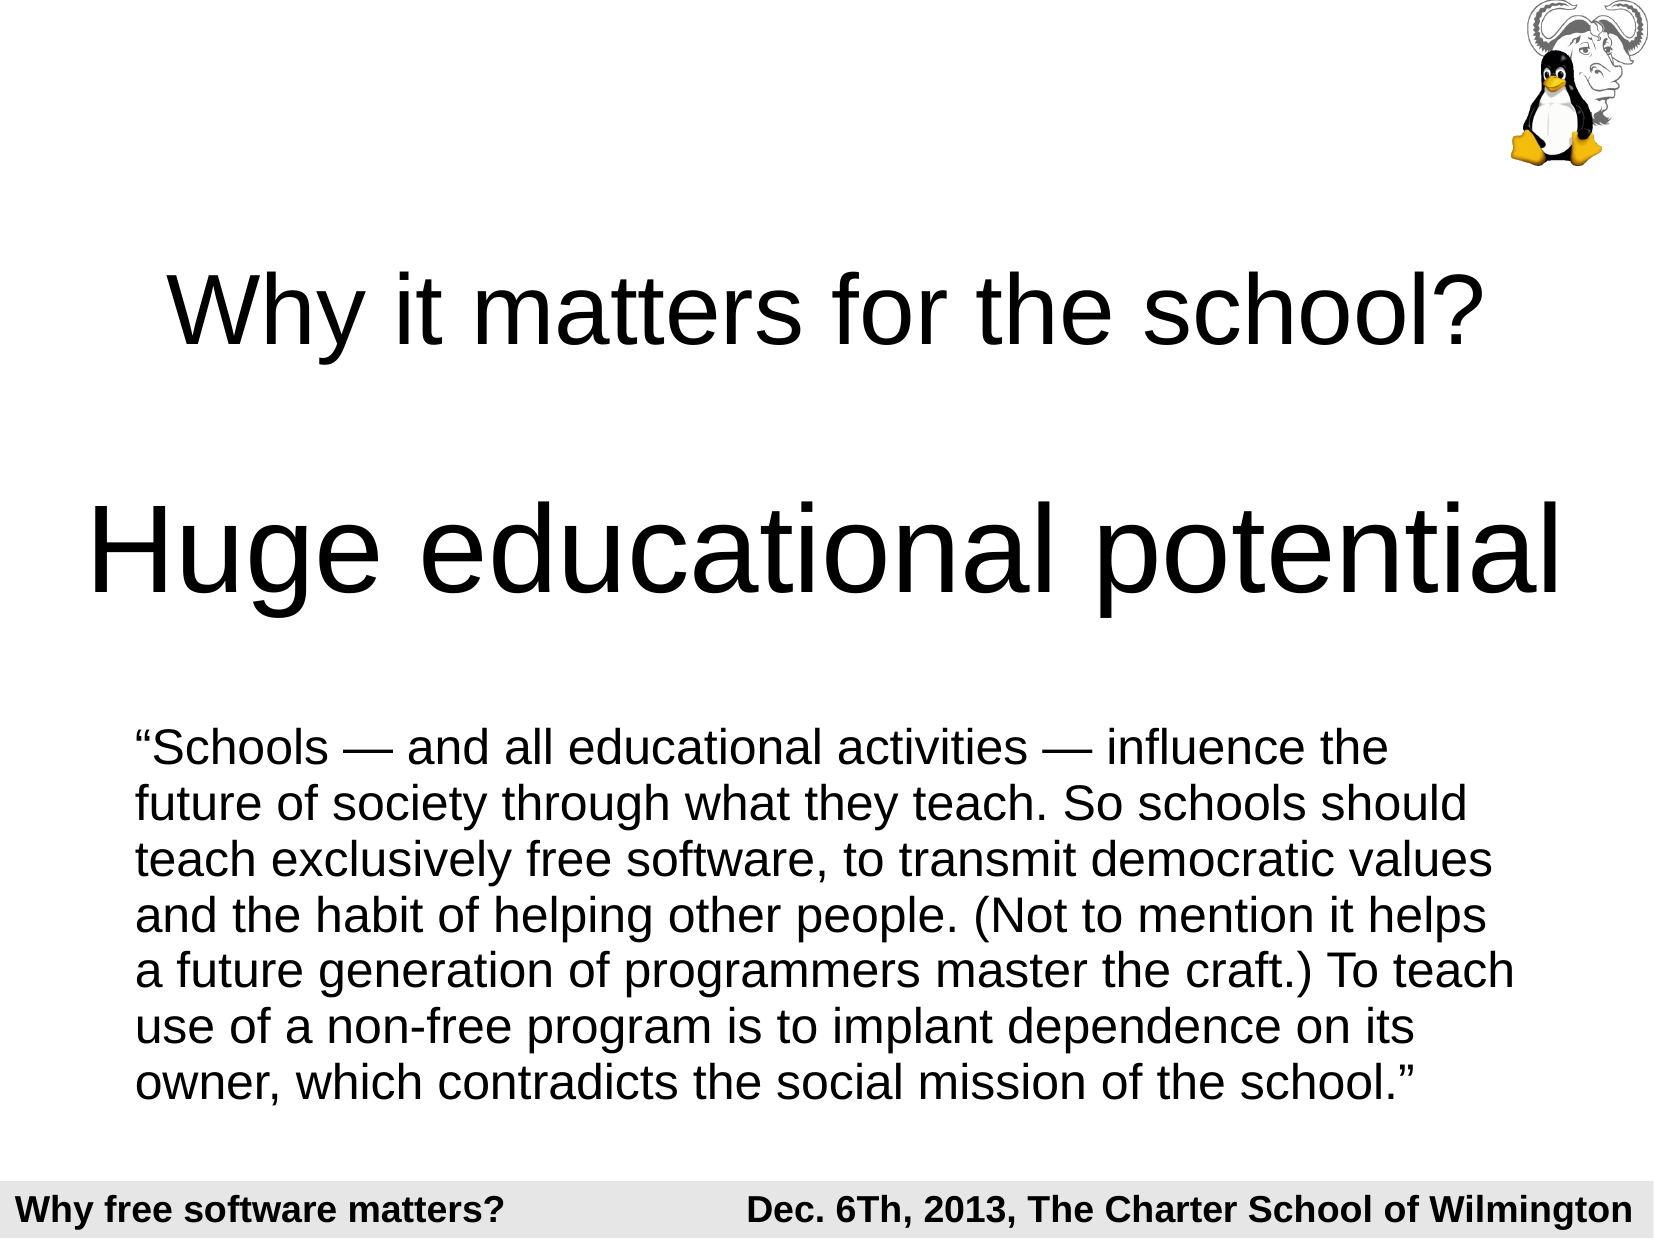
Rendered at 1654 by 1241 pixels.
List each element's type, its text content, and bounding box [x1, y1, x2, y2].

title Why it matters for the school? [79, 236, 1574, 385]
text_box Huge educational potential [70, 471, 1583, 626]
text_box Why free software matters? Dec. 6Th, 2013, The Charter School of Wilmington [0, 1181, 1654, 1238]
picture [1511, 0, 1648, 166]
text_box “Schools — and all educational activities — influence the future of society through what they teach. So schools should teach exclusively free software, to transmit democratic values and the habit of helping other people. (Not to mention it helps a future generation of programmers master the craft.) To teach use of a non-free program is to implant dependence on its owner, which contradicts the social mission of the school.” [120, 712, 1536, 1164]
